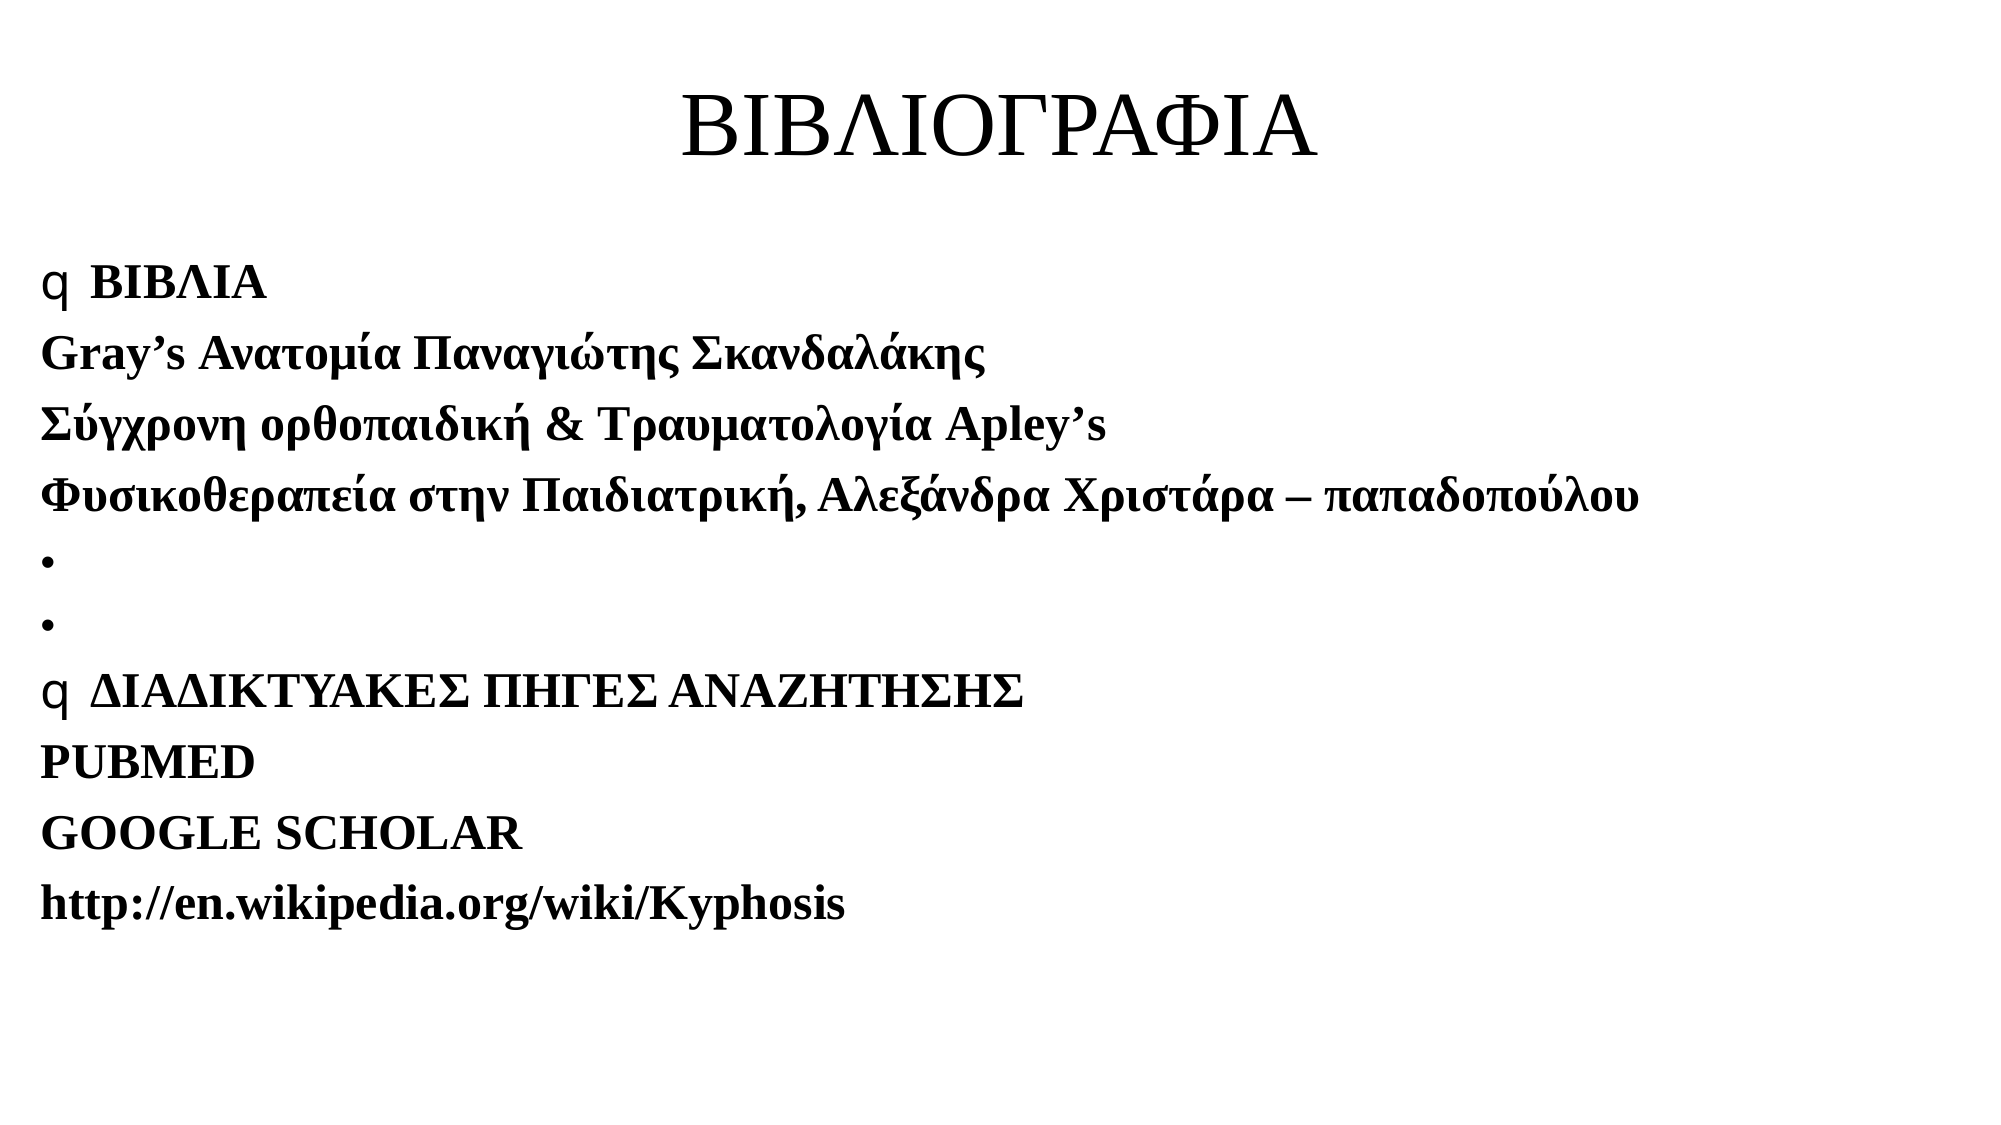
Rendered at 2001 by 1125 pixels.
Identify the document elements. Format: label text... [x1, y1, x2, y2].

list ΒΙΒΛΙΑ Gray’s Ανατομία Παναγιώτης Σκανδαλάκης Σύγχρονη ορθοπαιδική & Τραυματολογία Apley’s Φυσικοθεραπεία στην Παιδιατρική, Αλεξάνδρα Χριστάρα – παπαδοπούλου ΔΙΑΔΙΚΤΥΑΚΕΣ ΠΗΓΕΣ ΑΝΑΖΗΤΗΣΗΣ PUBMED GOOGLE SCHOLAR http://en.wikipedia.org/wiki/Kyphosis [25, 248, 1927, 1110]
title ΒΙΒΛΙΟΓΡΑΦΙΑ [137, 39, 1863, 213]
